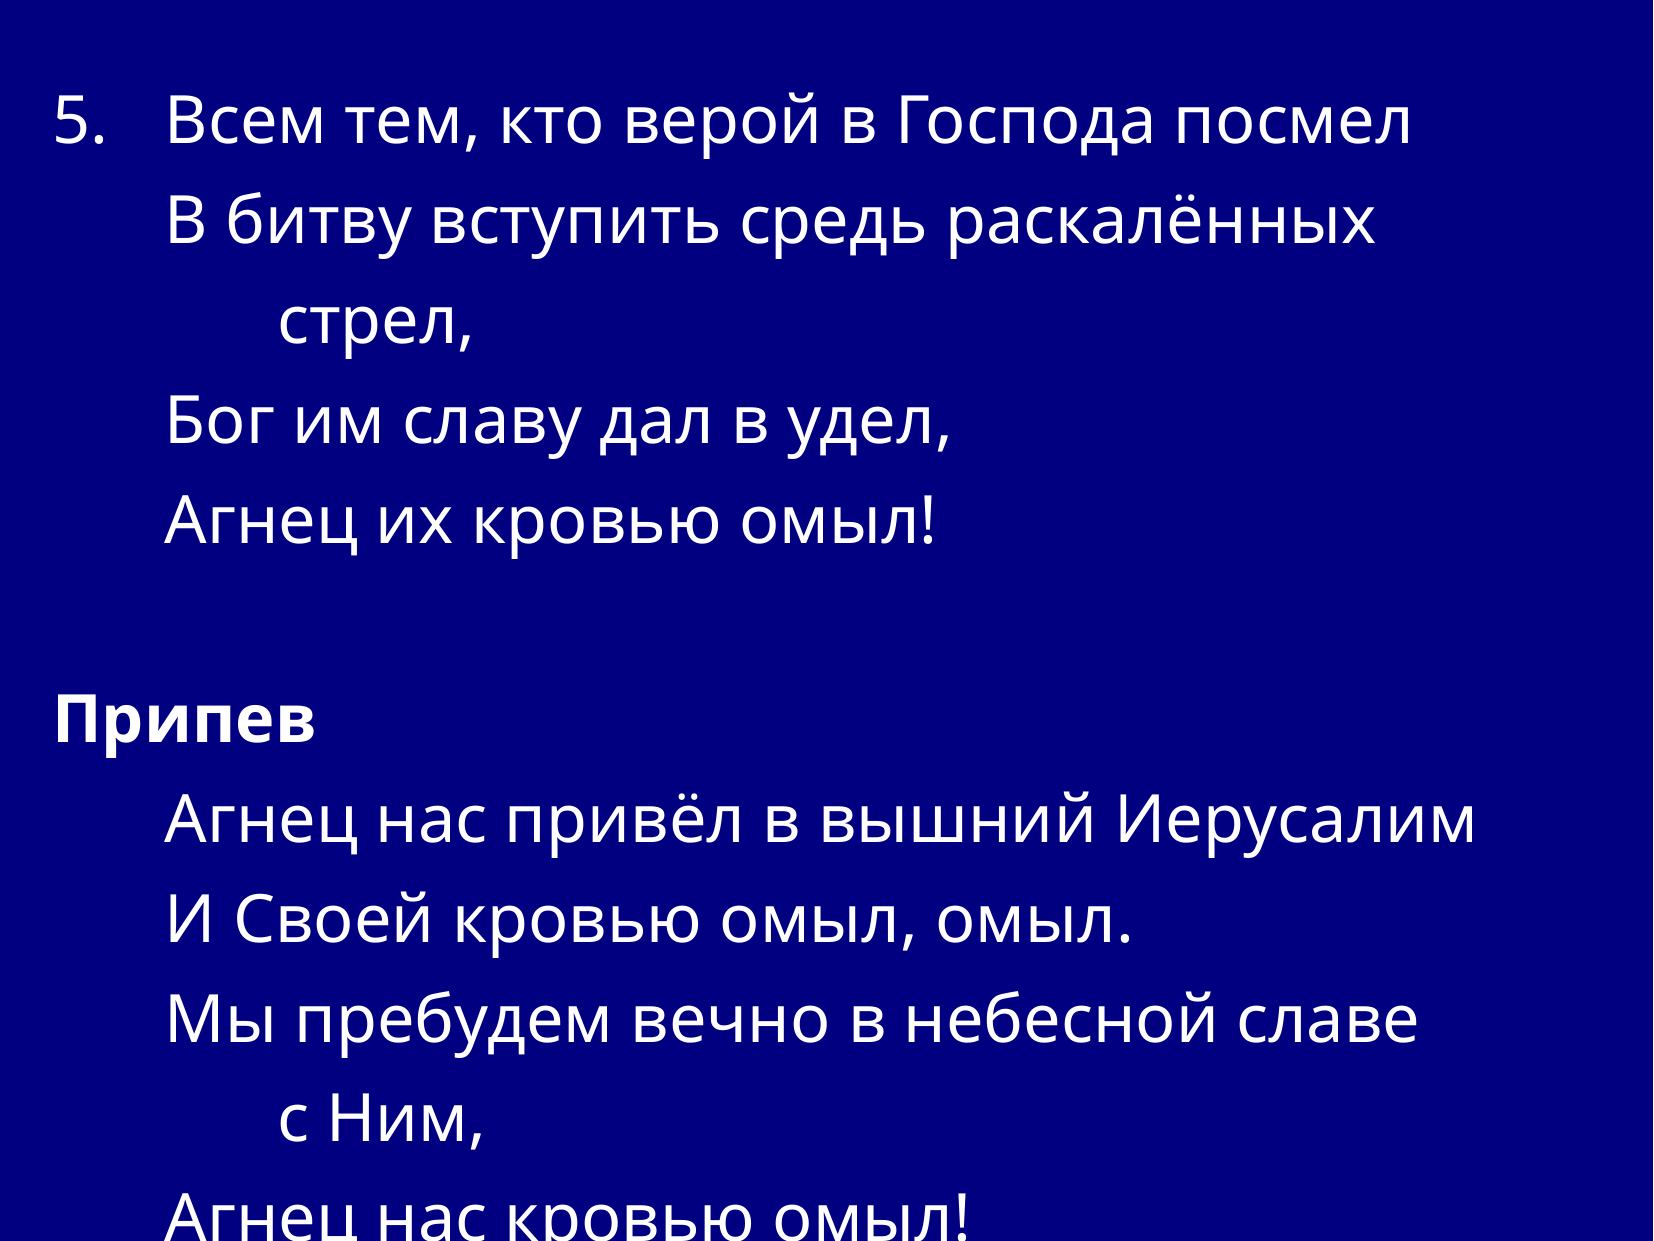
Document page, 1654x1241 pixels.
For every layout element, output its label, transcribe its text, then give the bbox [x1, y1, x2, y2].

text_box 5. Всем тем, кто верой в Господа посмел В битву вступить средь раскалённых стрел, Бог им славу дал в удел, Агнец их кровью омыл! Припев Агнец нас привёл в вышний Иерусалим И Своей кровью омыл, омыл. Мы пребудем вечно в небесной славе с Ним, Агнец нас кровью омыл! [37, 56, 1653, 1163]
